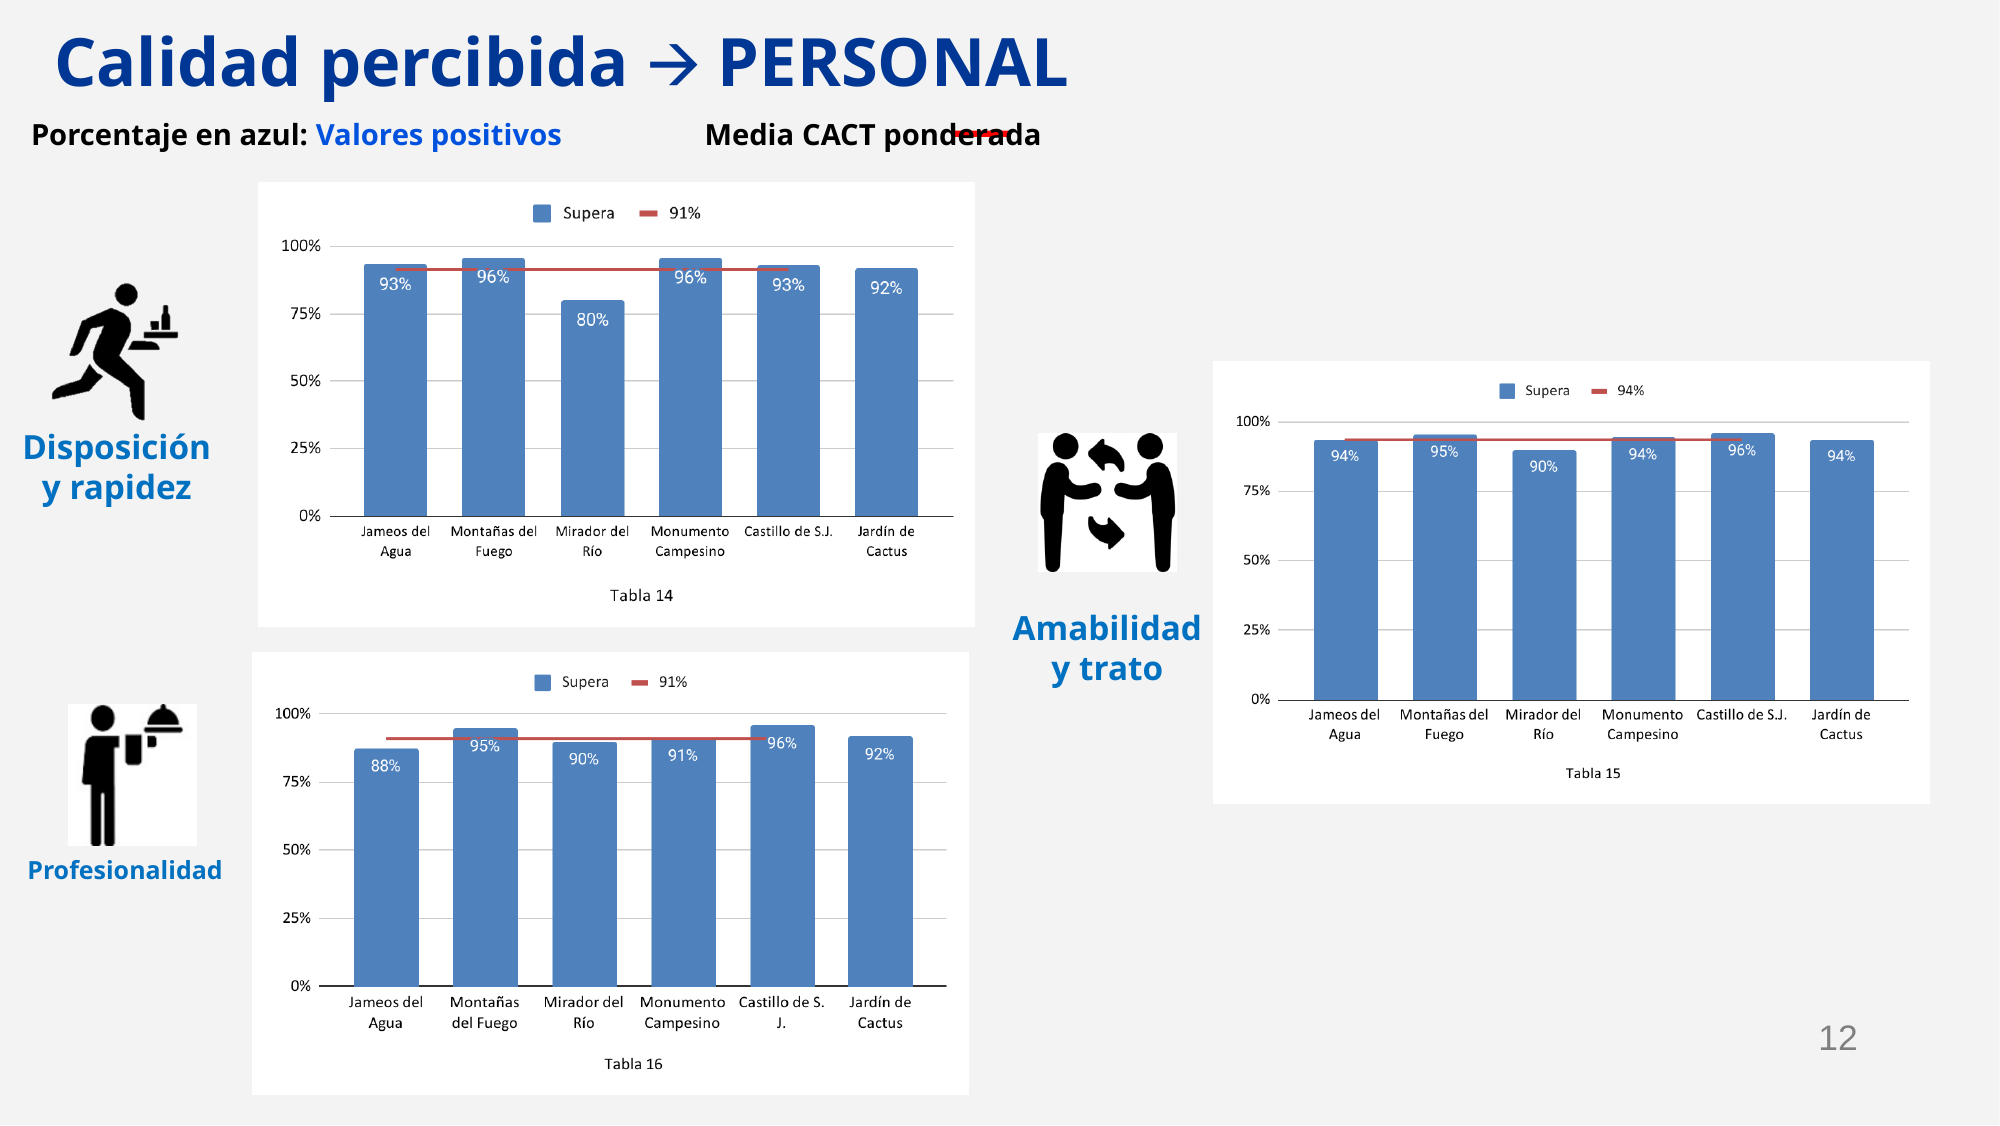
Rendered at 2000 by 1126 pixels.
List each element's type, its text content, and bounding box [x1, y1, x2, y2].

picture [68, 704, 197, 846]
text_box Profesionalidad [0, 846, 252, 892]
slide_number 1 [1409, 1006, 1876, 1067]
text_box Calidad percibida 🡪 PERSONAL [54, 0, 1225, 109]
picture [43, 279, 185, 424]
picture [252, 652, 969, 1095]
picture [1038, 433, 1177, 572]
text_box Porcentaje en azul: Valores positivos Media CACT ponderada [16, 109, 1984, 158]
picture [258, 182, 975, 627]
picture [1213, 361, 1930, 804]
text_box Amabilidad y trato [990, 599, 1213, 696]
text_box Disposición y rapidez [0, 418, 234, 515]
